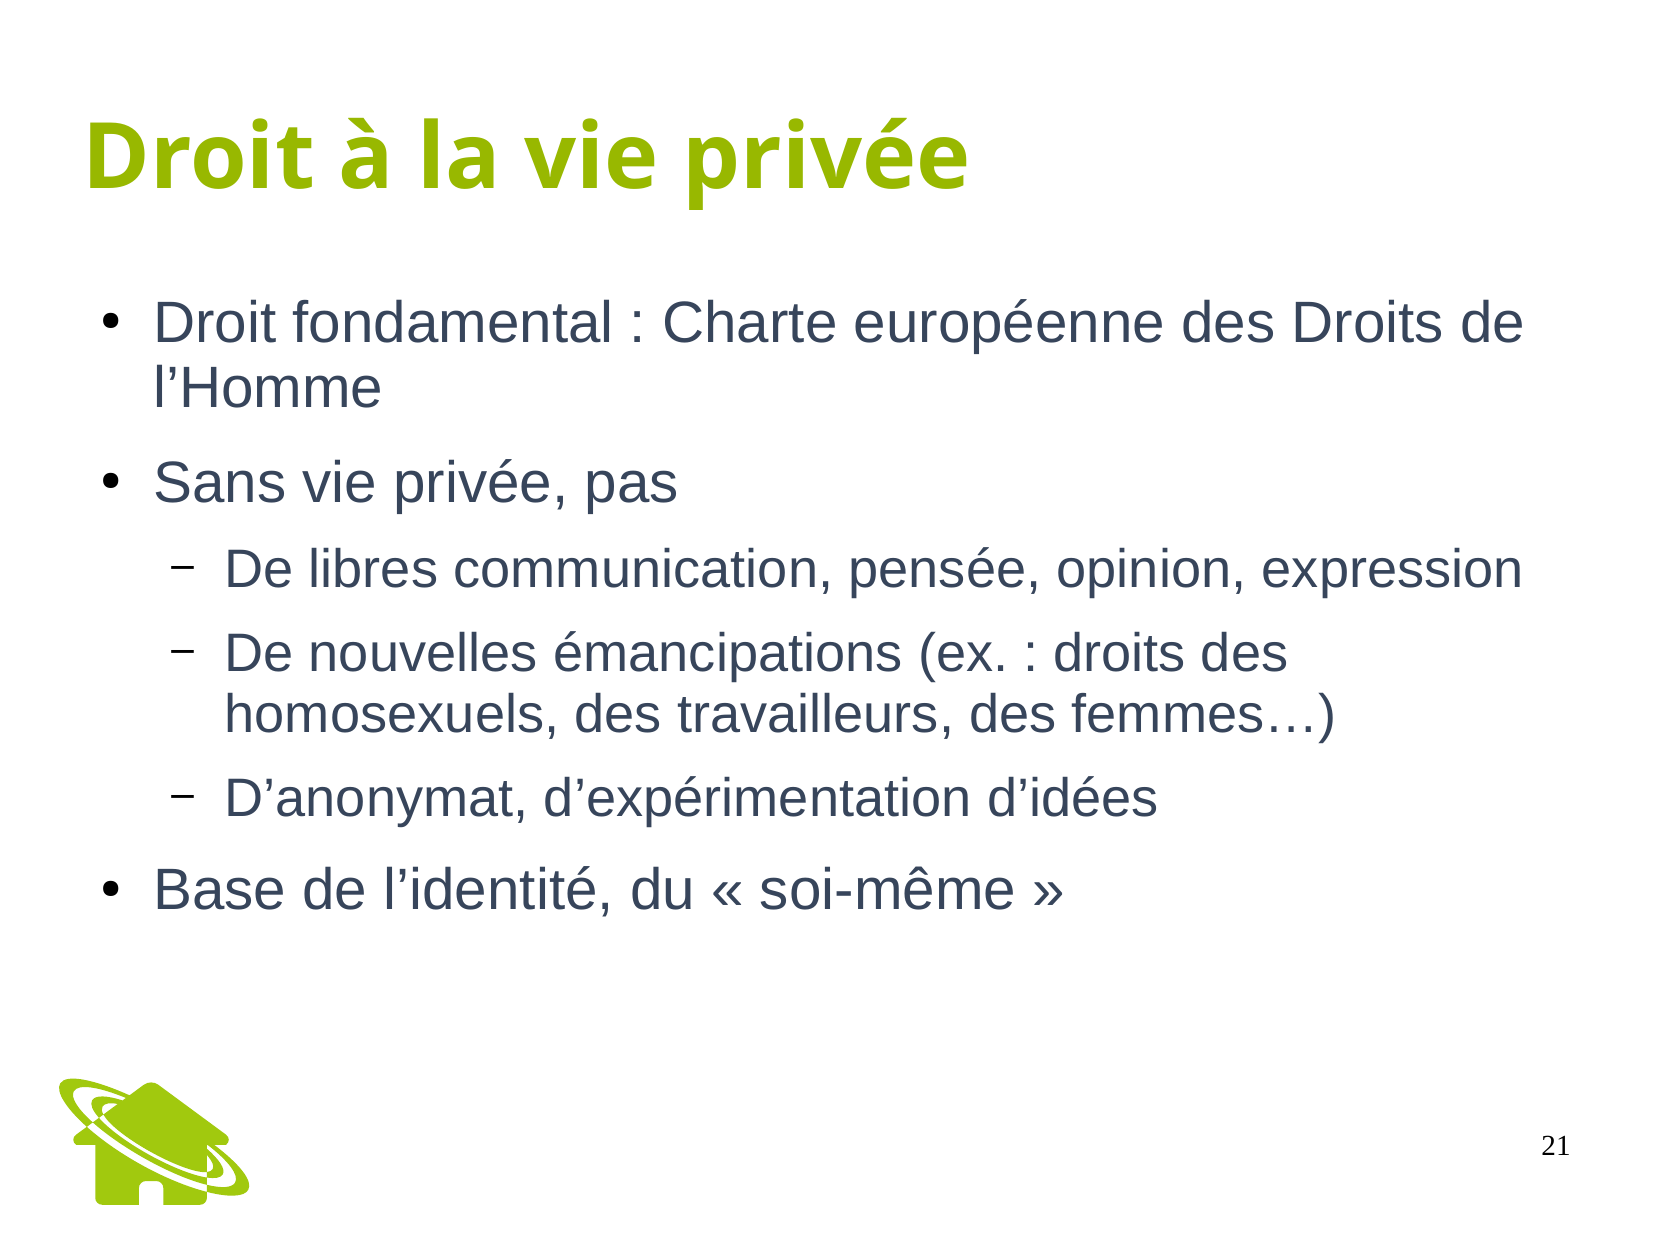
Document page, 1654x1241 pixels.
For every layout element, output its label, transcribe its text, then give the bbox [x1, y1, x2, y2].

list Droit fondamental : Charte européenne des Droits de l’Homme Sans vie privée, pas De libres communication, pensée, opinion, expression De nouvelles émancipations (ex. : droits des homosexuels, des travailleurs, des femmes…) D’anonymat, d’expérimentation d’idées Base de l’identité, du « soi-même » [82, 290, 1571, 1010]
title Droit à la vie privée [82, 49, 1571, 257]
